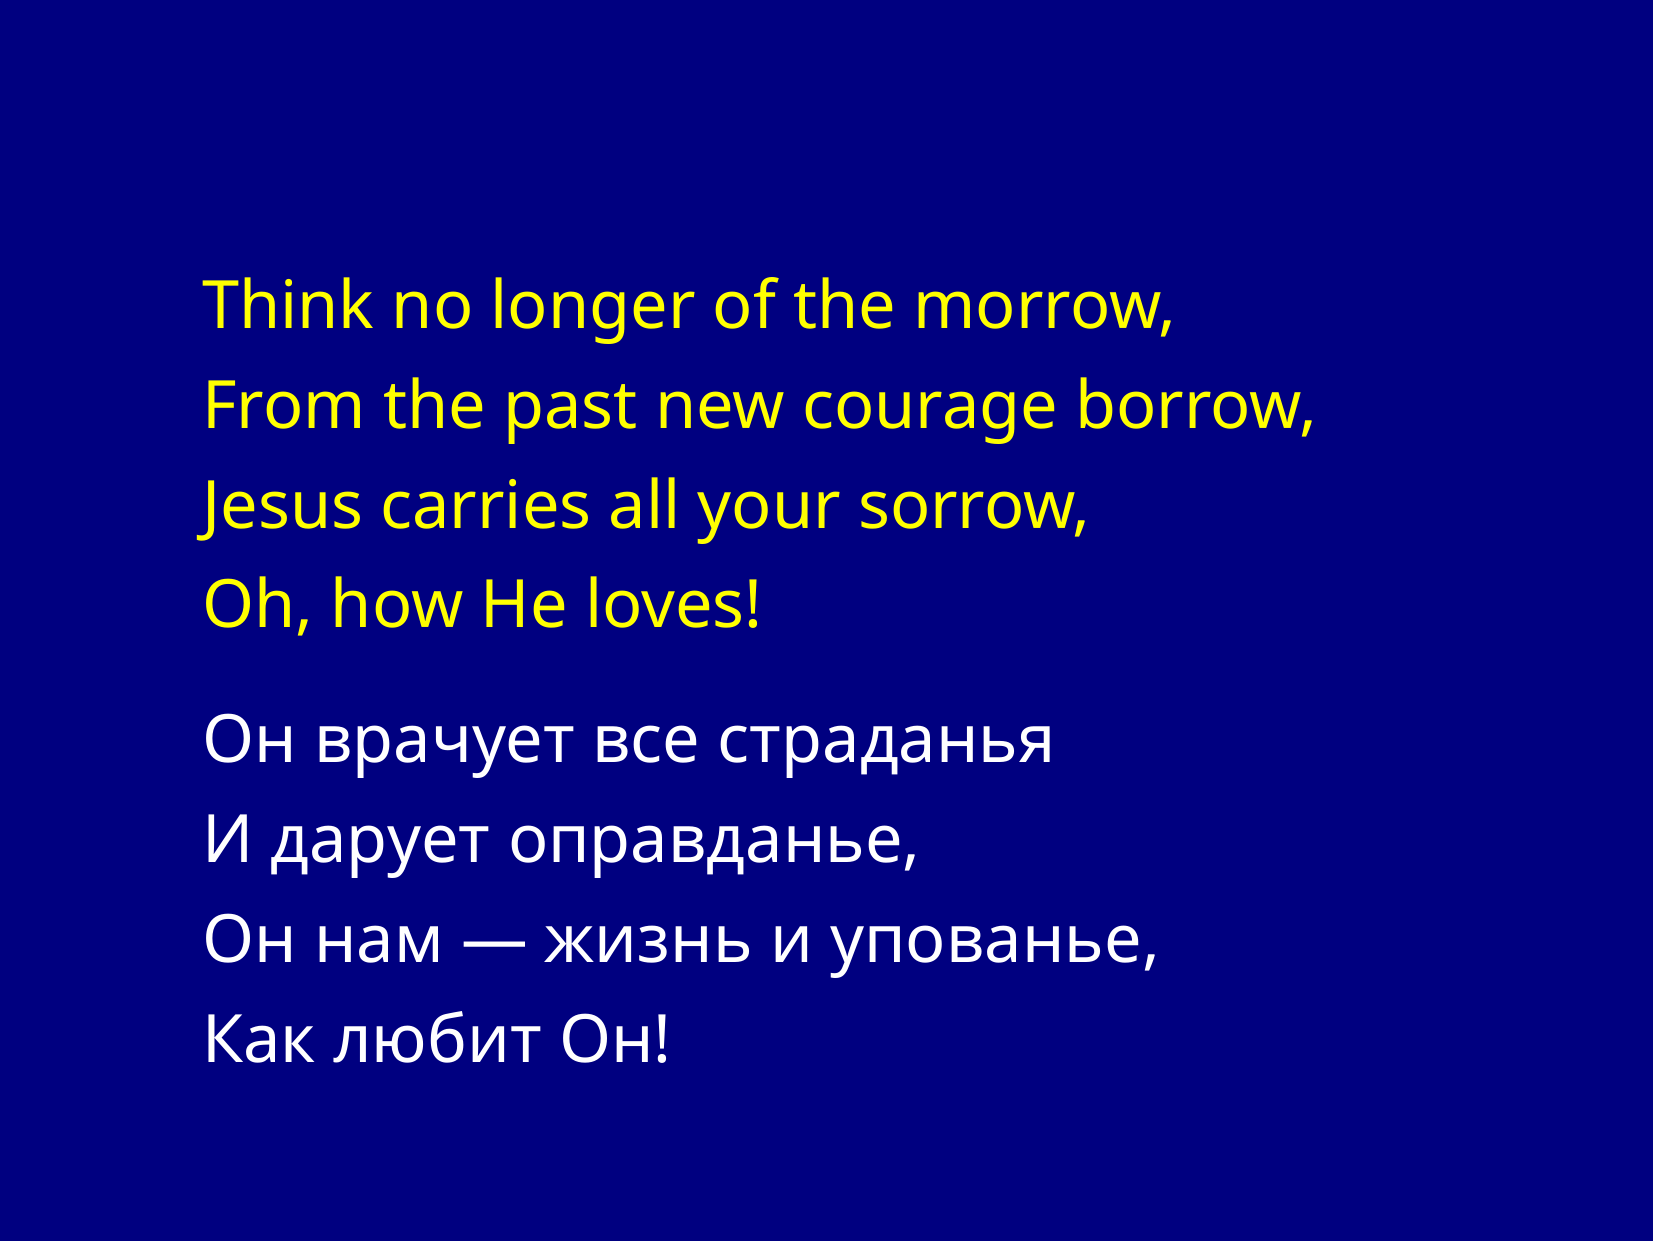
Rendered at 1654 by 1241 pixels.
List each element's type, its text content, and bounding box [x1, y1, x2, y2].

text_box Он врачует все страданья И дарует оправданье, Он нам — жизнь и упованье, Как любит Он! [75, 675, 1576, 1163]
text_box Think no longer of the morrow, From the past new courage borrow, Jesus carries all your sorrow, Oh, how He loves! [75, 150, 1576, 638]
